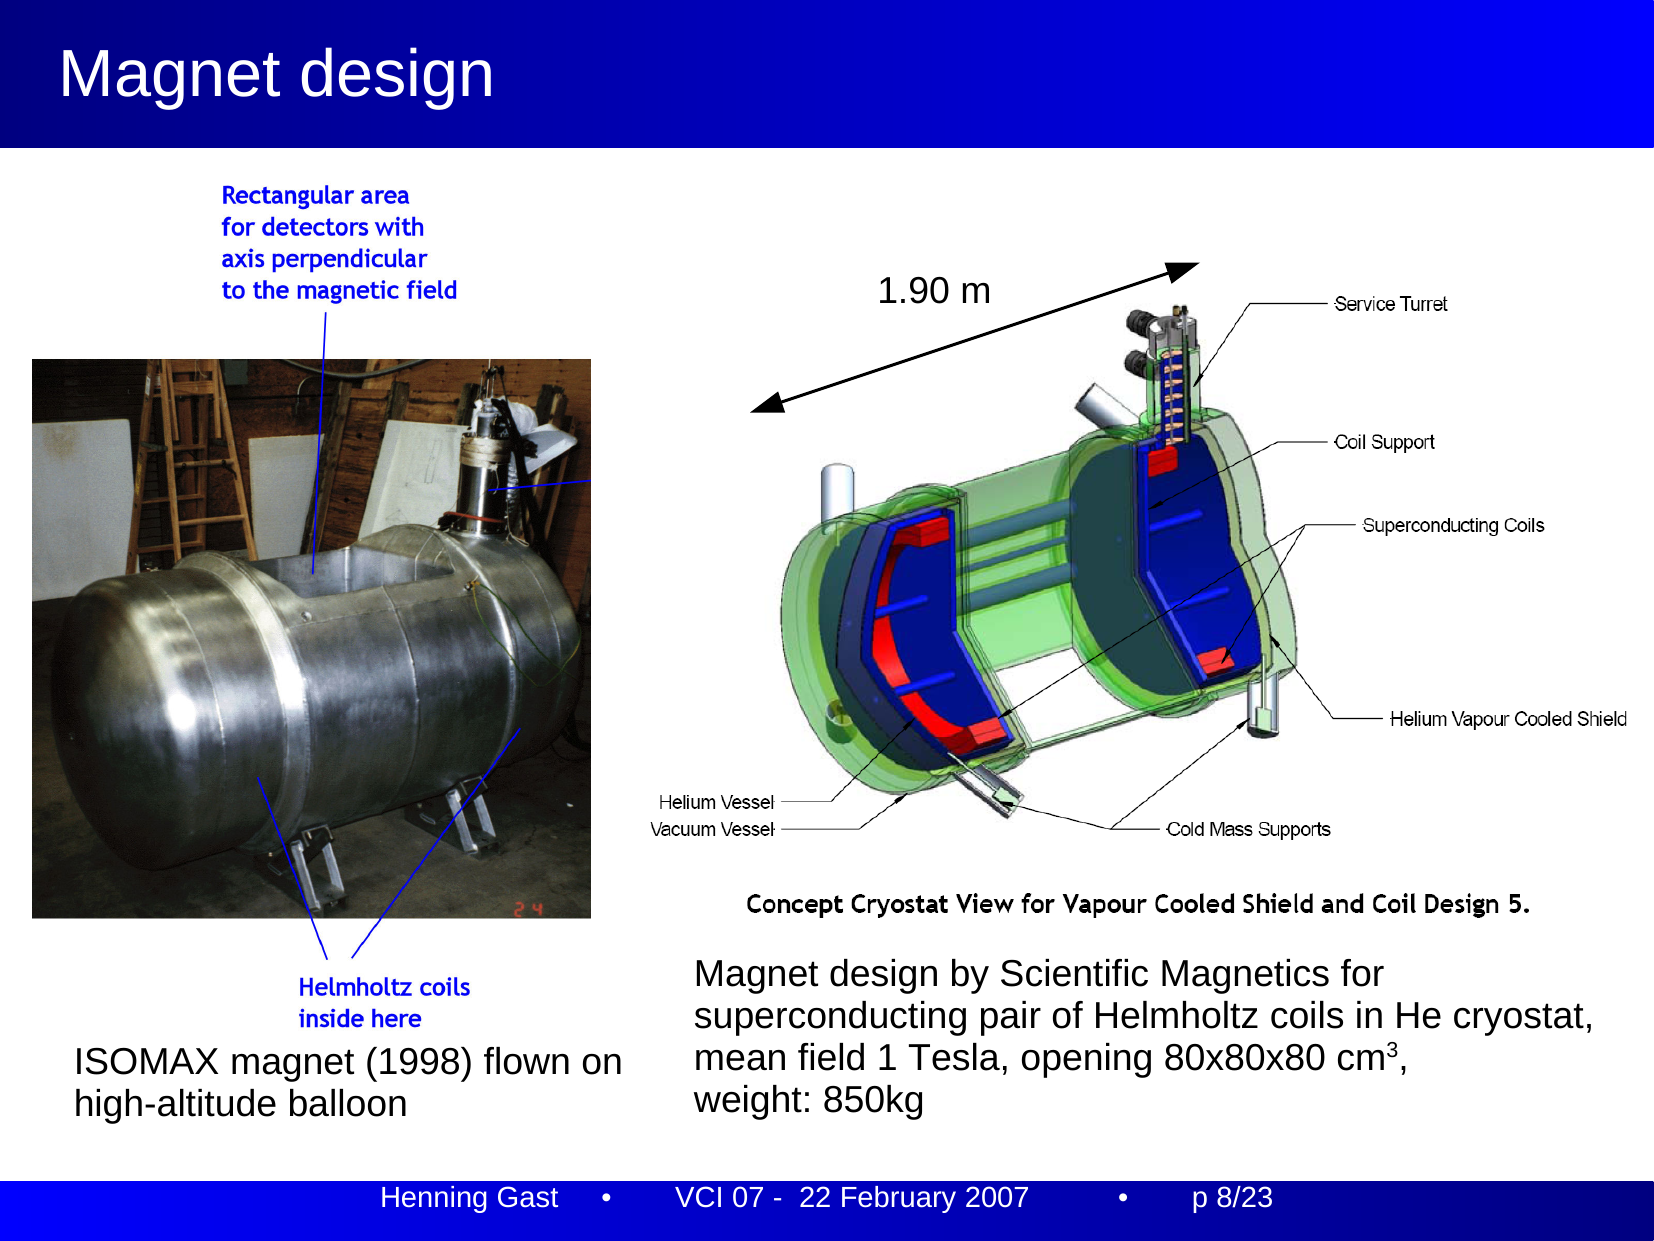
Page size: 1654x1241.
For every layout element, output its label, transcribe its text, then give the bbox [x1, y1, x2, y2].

title Magnet design [0, 0, 1654, 148]
picture [32, 177, 1652, 1034]
text_box 1.90 m [862, 262, 1051, 334]
text_box ISOMAX magnet (1998) flown on high-altitude balloon [59, 1033, 679, 1160]
text_box Magnet design by Scientific Magnetics for superconducting pair of Helmholtz coils in He cryostat, mean field 1 Tesla, opening 80x80x80 cm3, weight: 850kg [679, 944, 1625, 1183]
